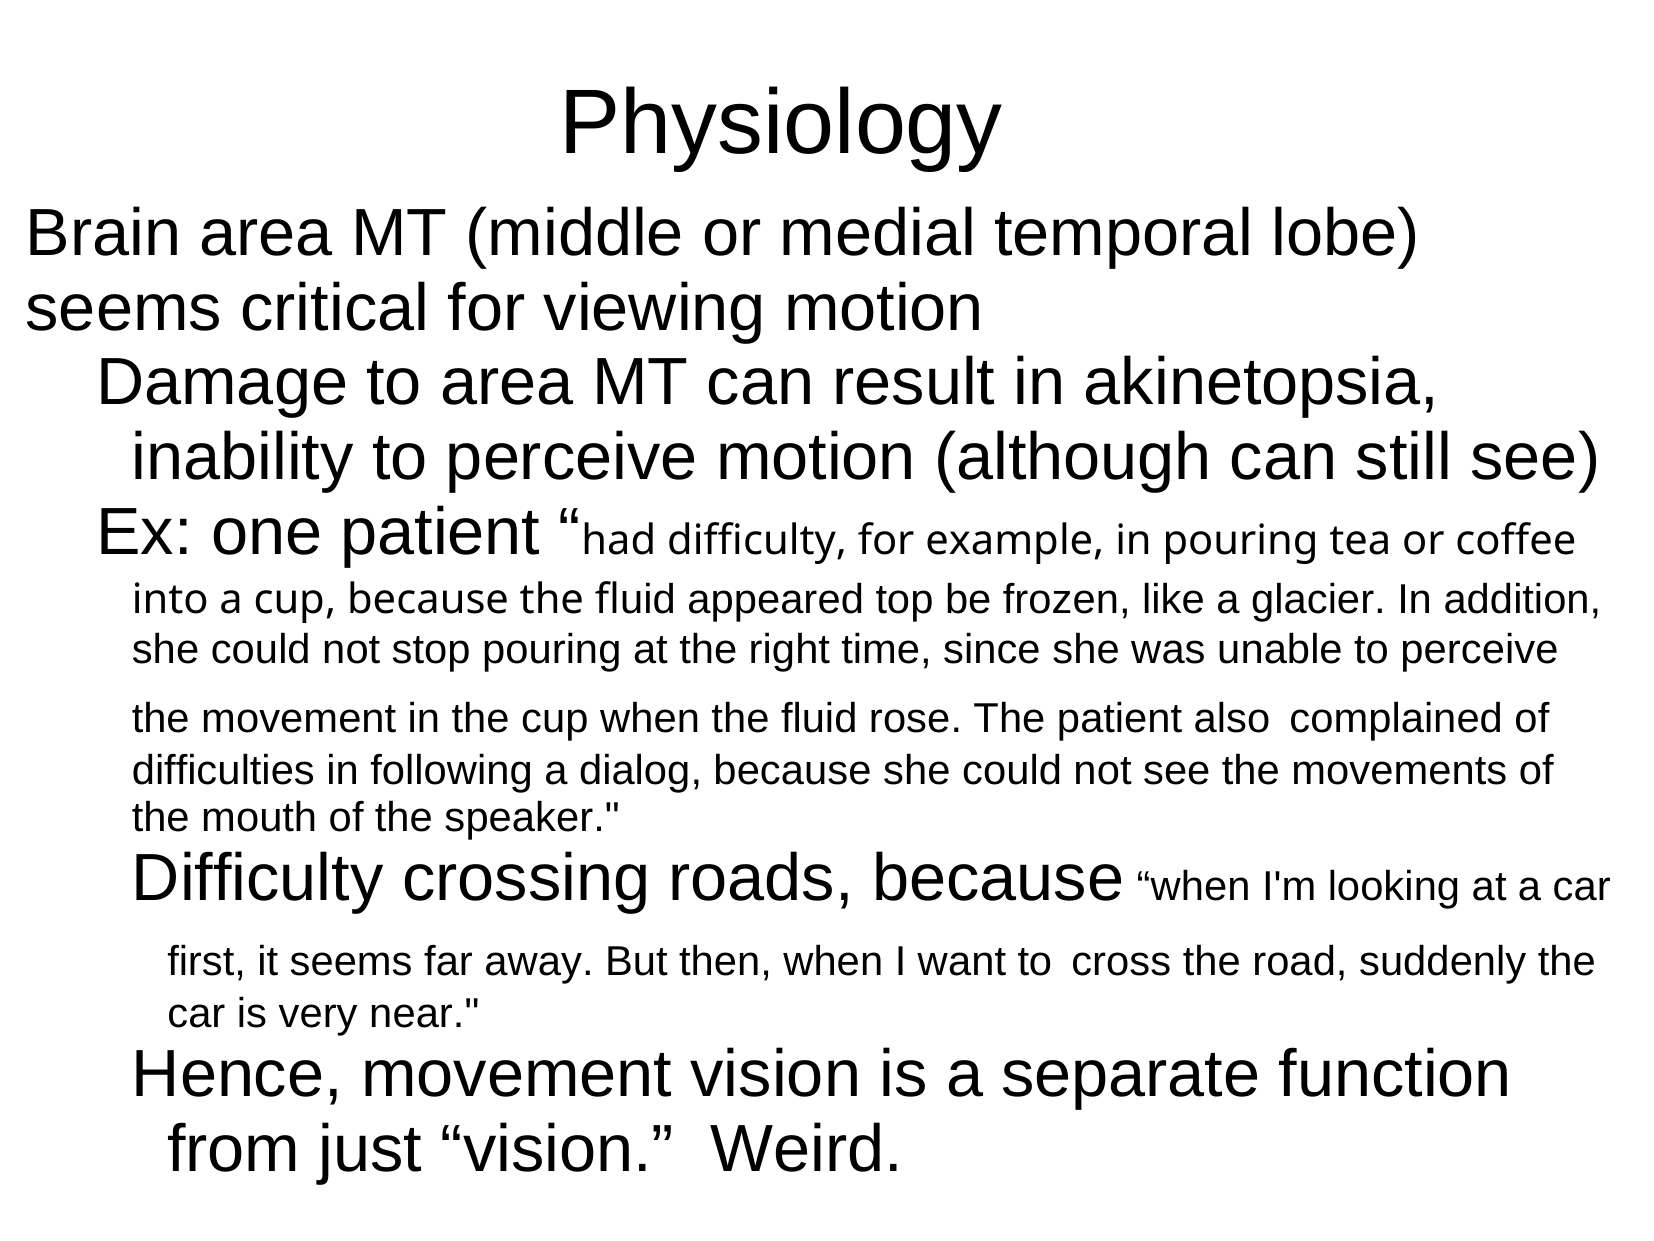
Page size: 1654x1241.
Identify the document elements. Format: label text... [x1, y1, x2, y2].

title Physiology [37, 17, 1526, 172]
text_box Brain area MT (middle or medial temporal lobe) seems critical for viewing motion Damage to area MT can result in akinetopsia, inability to perceive motion (although can still see) Ex: one patient “had difficulty, for example, in pouring tea or coffee into a cup, because the fluid appeared top be frozen, like a glacier. In addition, she could not stop pouring at the right time, since she was unable to perceive the movement in the cup when the fluid rose. The patient also complained of difficulties in following a dialog, because she could not see the movements of the mouth of the speaker." Difficulty crossing roads, because “when I'm looking at a car first, it seems far away. But then, when I want to cross the road, suddenly the car is very near." Hence, movement vision is a separate function from just “vision.” Weird. [25, 172, 1618, 1208]
